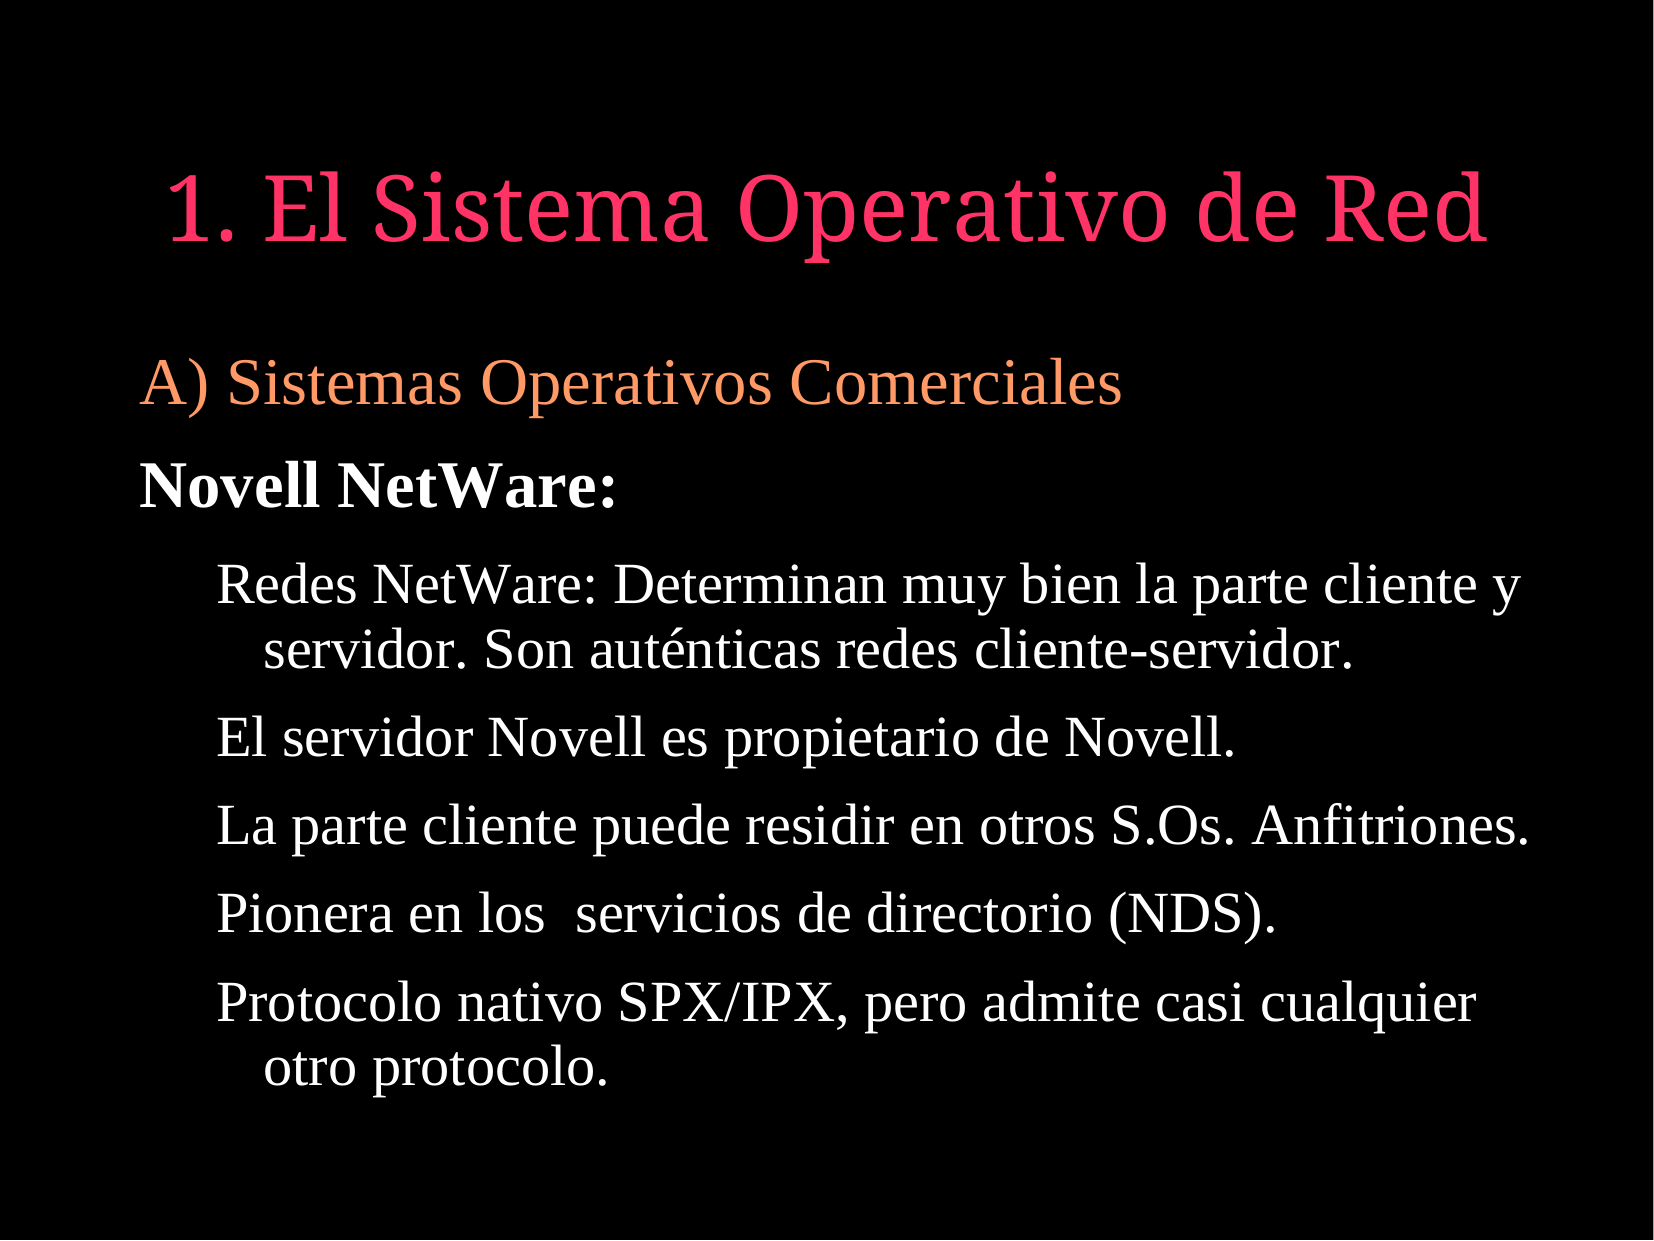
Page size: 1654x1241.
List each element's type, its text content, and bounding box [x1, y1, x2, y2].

list A) Sistemas Operativos Comerciales Novell NetWare: Redes NetWare: Determinan muy bien la parte cliente y servidor. Son auténticas redes cliente-servidor. El servidor Novell es propietario de Novell. La parte cliente puede residir en otros S.Os. Anfitriones. Pionera en los servicios de directorio (NDS). Protocolo nativo SPX/IPX, pero admite casi cualquier otro protocolo. [121, 344, 1534, 1171]
title 1. El Sistema Operativo de Red [121, 102, 1534, 311]
